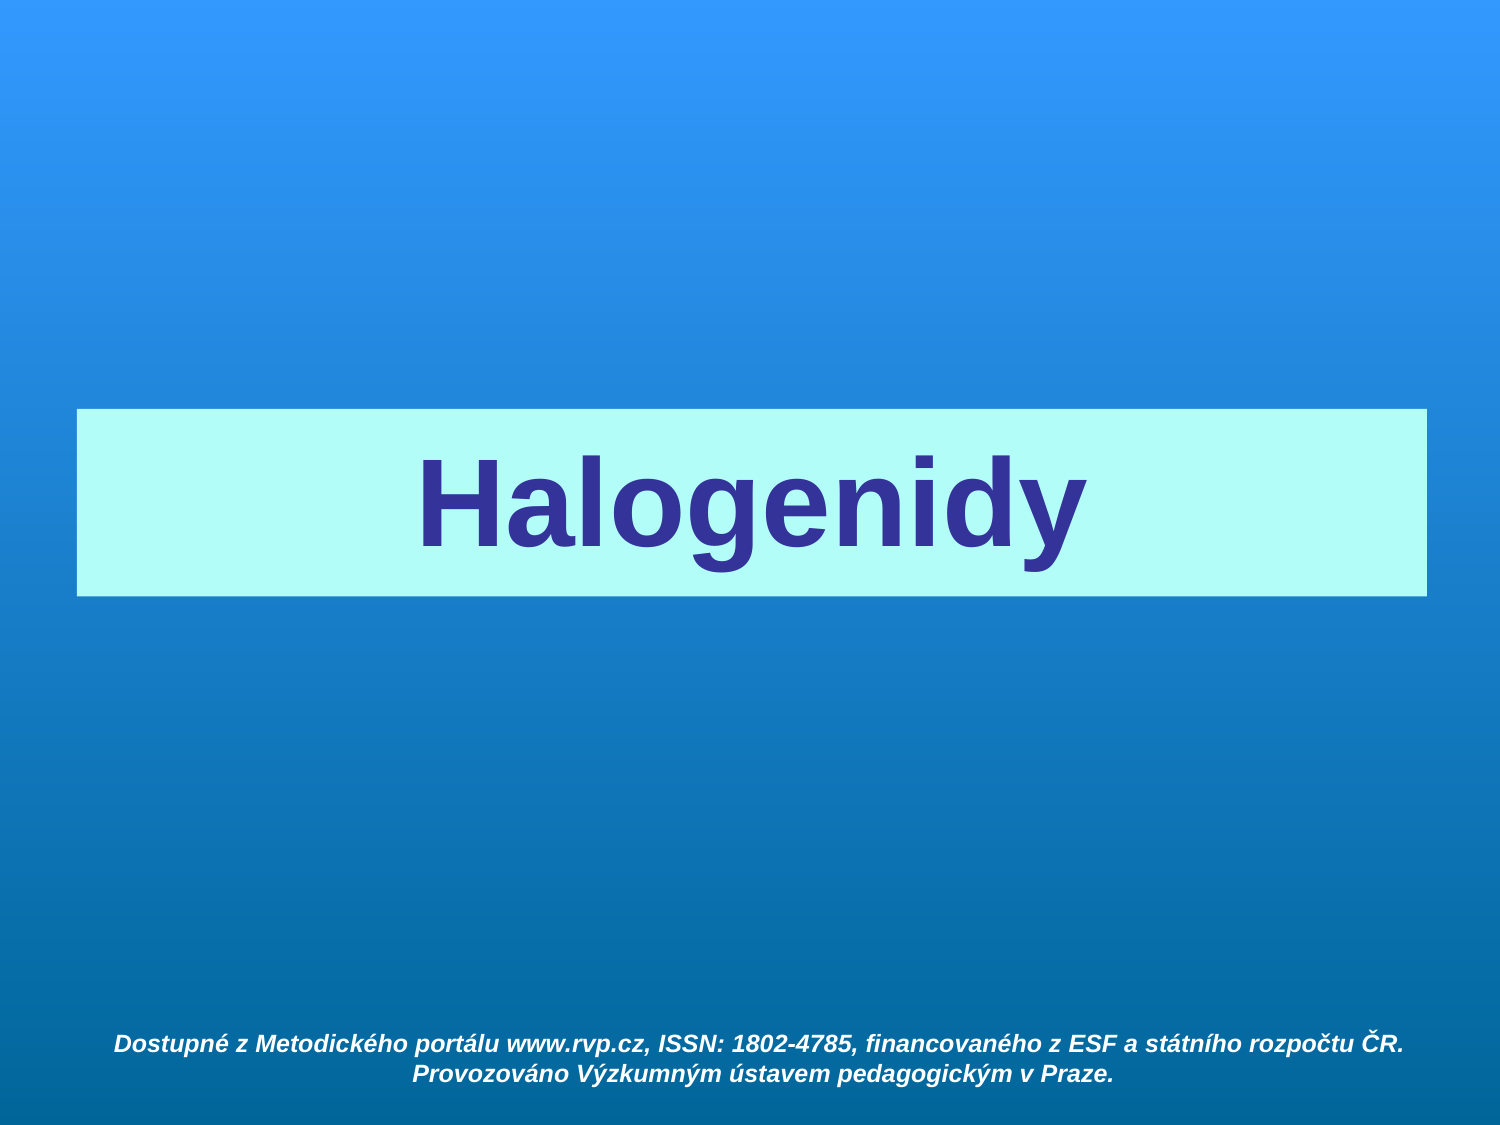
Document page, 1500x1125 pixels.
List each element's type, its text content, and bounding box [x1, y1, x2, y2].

text_box Dostupné z Metodického portálu www.rvp.cz, ISSN: 1802-4785, financovaného z ESF a státního rozpočtu ČR. Provozováno Výzkumným ústavem pedagogickým v Praze. [99, 1019, 1430, 1096]
title Halogenidy [76, 408, 1427, 597]
